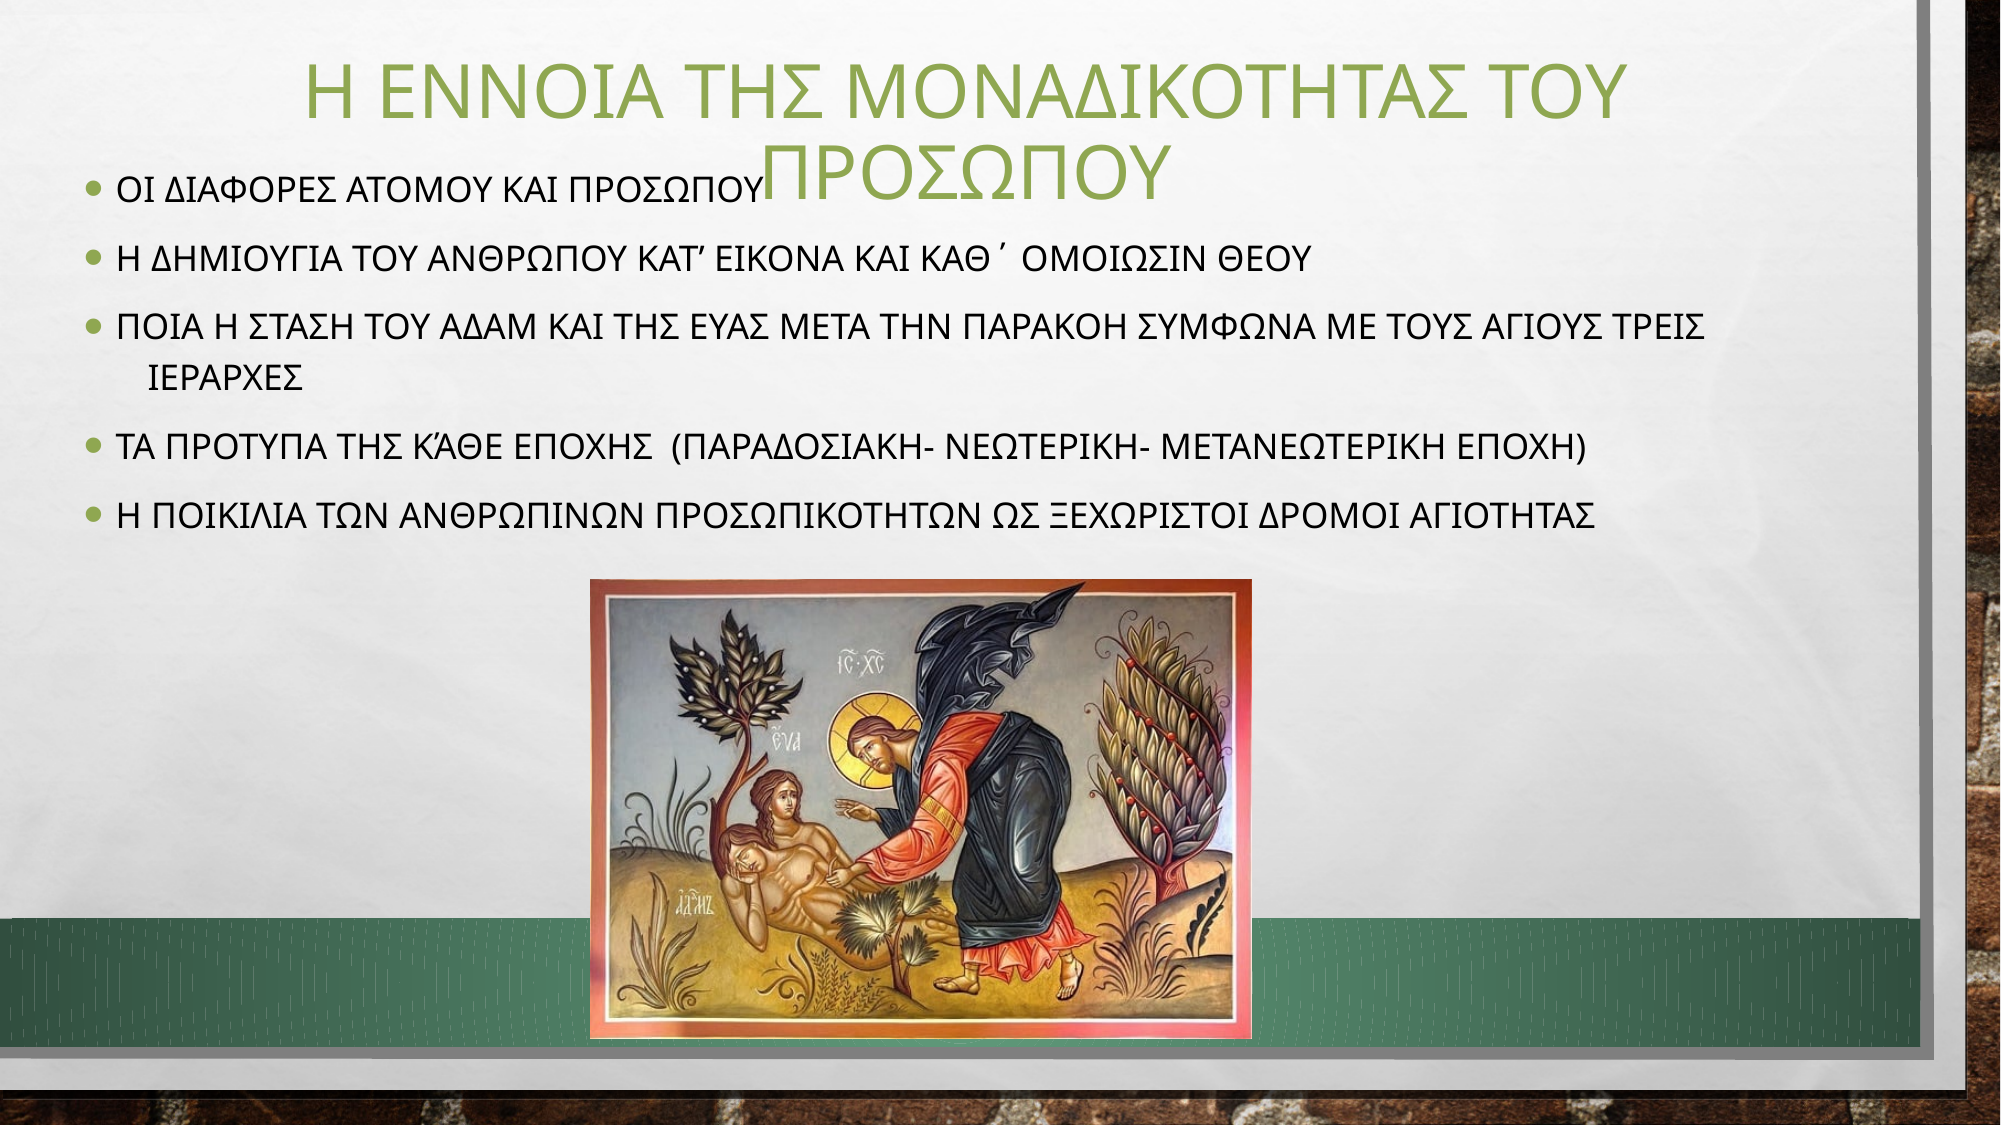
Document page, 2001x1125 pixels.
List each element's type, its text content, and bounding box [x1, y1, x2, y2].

picture [590, 579, 1252, 1039]
title Η εννοια της μοναδικοτητασ του προσωπου [112, 46, 1819, 137]
list Οι διαφορεσ ατομου και προσωπου Η δημιουγια του ανθρωπου κατ’ εικονα και καθ΄ ομοιωσιν θεου Ποια η σταση του αδαμ και της ευασ μετα την παρακοη συμφωνα με τους αγιουσ τρεισ ιεραρχεσ Τα προτυπα της κάθε εποχησ (παραδοσιακη- νεωτερικη- μετανεωτερικη εποχη) Η ποικιλια των ανθρωπινων προσωπικοτητων ως ξεχωριστοι δρομοι αγιοτητασ [68, 148, 1774, 546]
